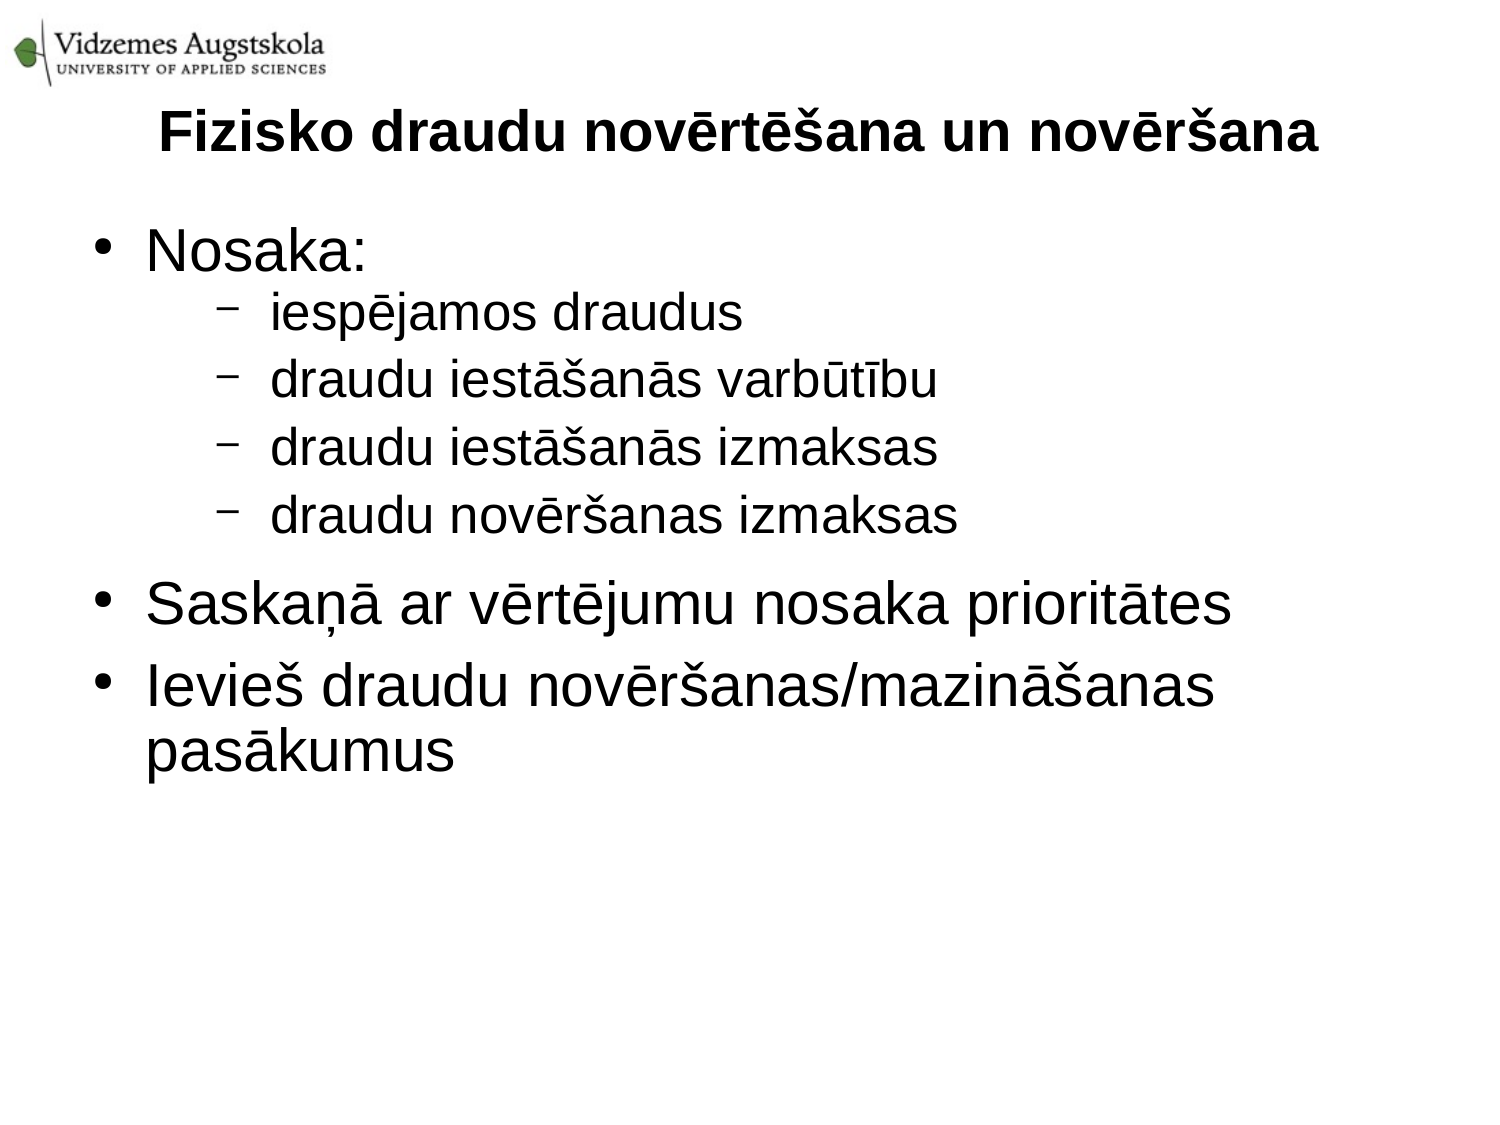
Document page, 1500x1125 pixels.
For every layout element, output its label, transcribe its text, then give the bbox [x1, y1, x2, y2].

picture [5, 2, 334, 102]
list Nosaka: iespējamos draudus draudu iestāšanās varbūtību draudu iestāšanās izmaksas draudu novēršanas izmaksas Saskaņā ar vērtējumu nosaka prioritātes Ievieš draudu novēršanas/mazināšanas pasākumus [74, 214, 1424, 1004]
title Fizisko draudu novērtēšana un novēršana [85, 87, 1372, 177]
